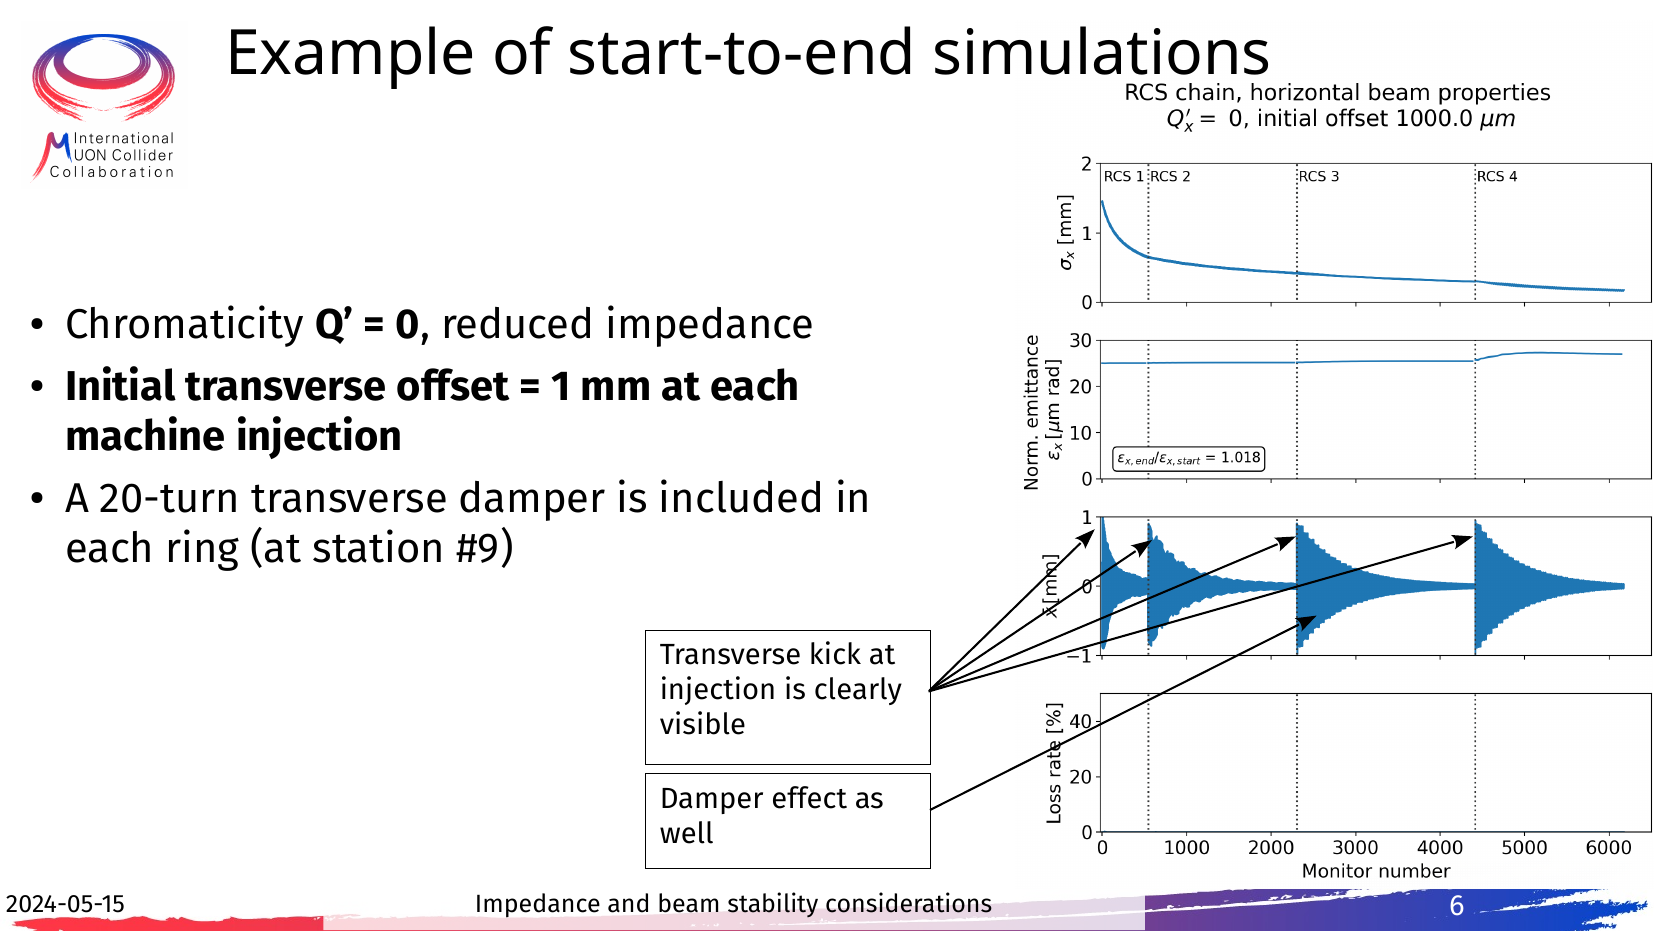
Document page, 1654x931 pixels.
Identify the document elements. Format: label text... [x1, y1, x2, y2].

picture [646, 859, 930, 868]
text_box Chromaticity Q’ = 0, reduced impedance Initial transverse offset = 1 mm at each machine injection A 20-turn transverse damper is included in each ring (at station #9) [14, 292, 895, 727]
picture [0, 20, 1654, 931]
text_box Transverse kick at injection is clearly visible [645, 630, 931, 750]
text_box Damper effect as well [645, 773, 931, 859]
title Example of start-to-end simulations [225, 7, 1571, 268]
picture [21, 21, 188, 189]
